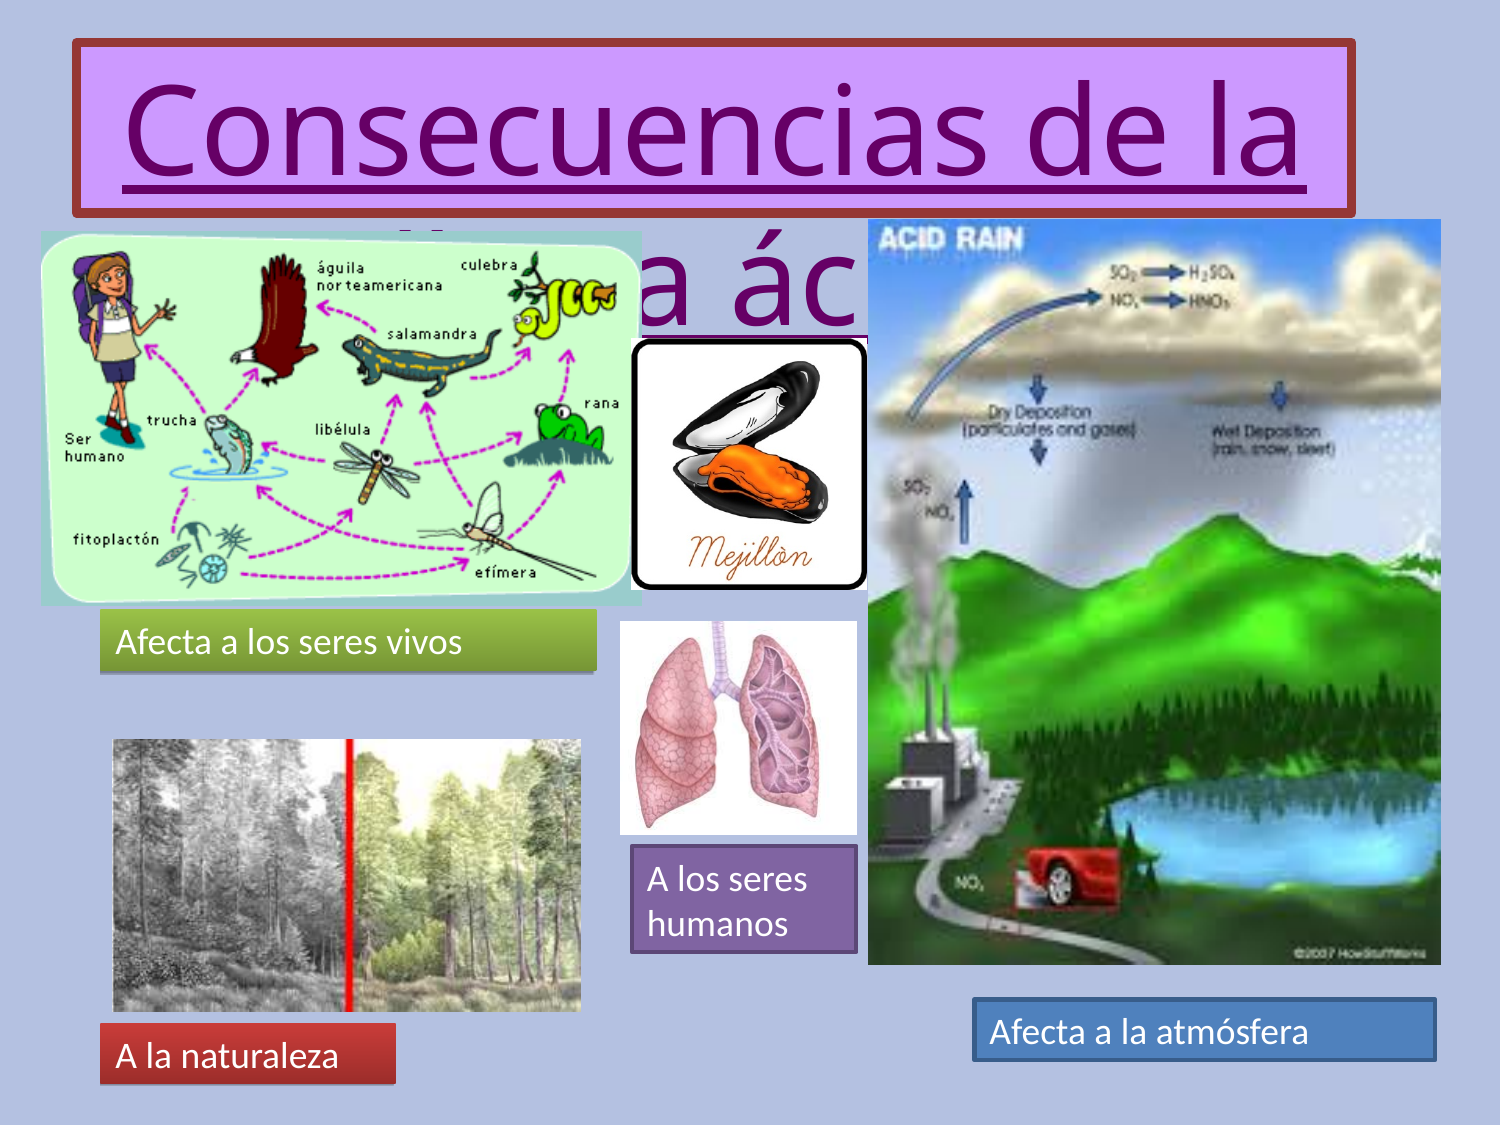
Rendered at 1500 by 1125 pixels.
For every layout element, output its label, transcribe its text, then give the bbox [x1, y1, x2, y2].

text_box A la naturaleza [100, 1023, 396, 1084]
picture [868, 219, 1441, 965]
title Consecuencias de la lluvia ácida [76, 42, 1352, 214]
text_box Afecta a la atmósfera [974, 999, 1436, 1061]
picture [620, 621, 857, 835]
picture [41, 231, 867, 606]
text_box Afecta a los seres vivos [100, 609, 597, 671]
text_box A los seres humanos [631, 846, 857, 953]
picture [112, 739, 581, 1012]
